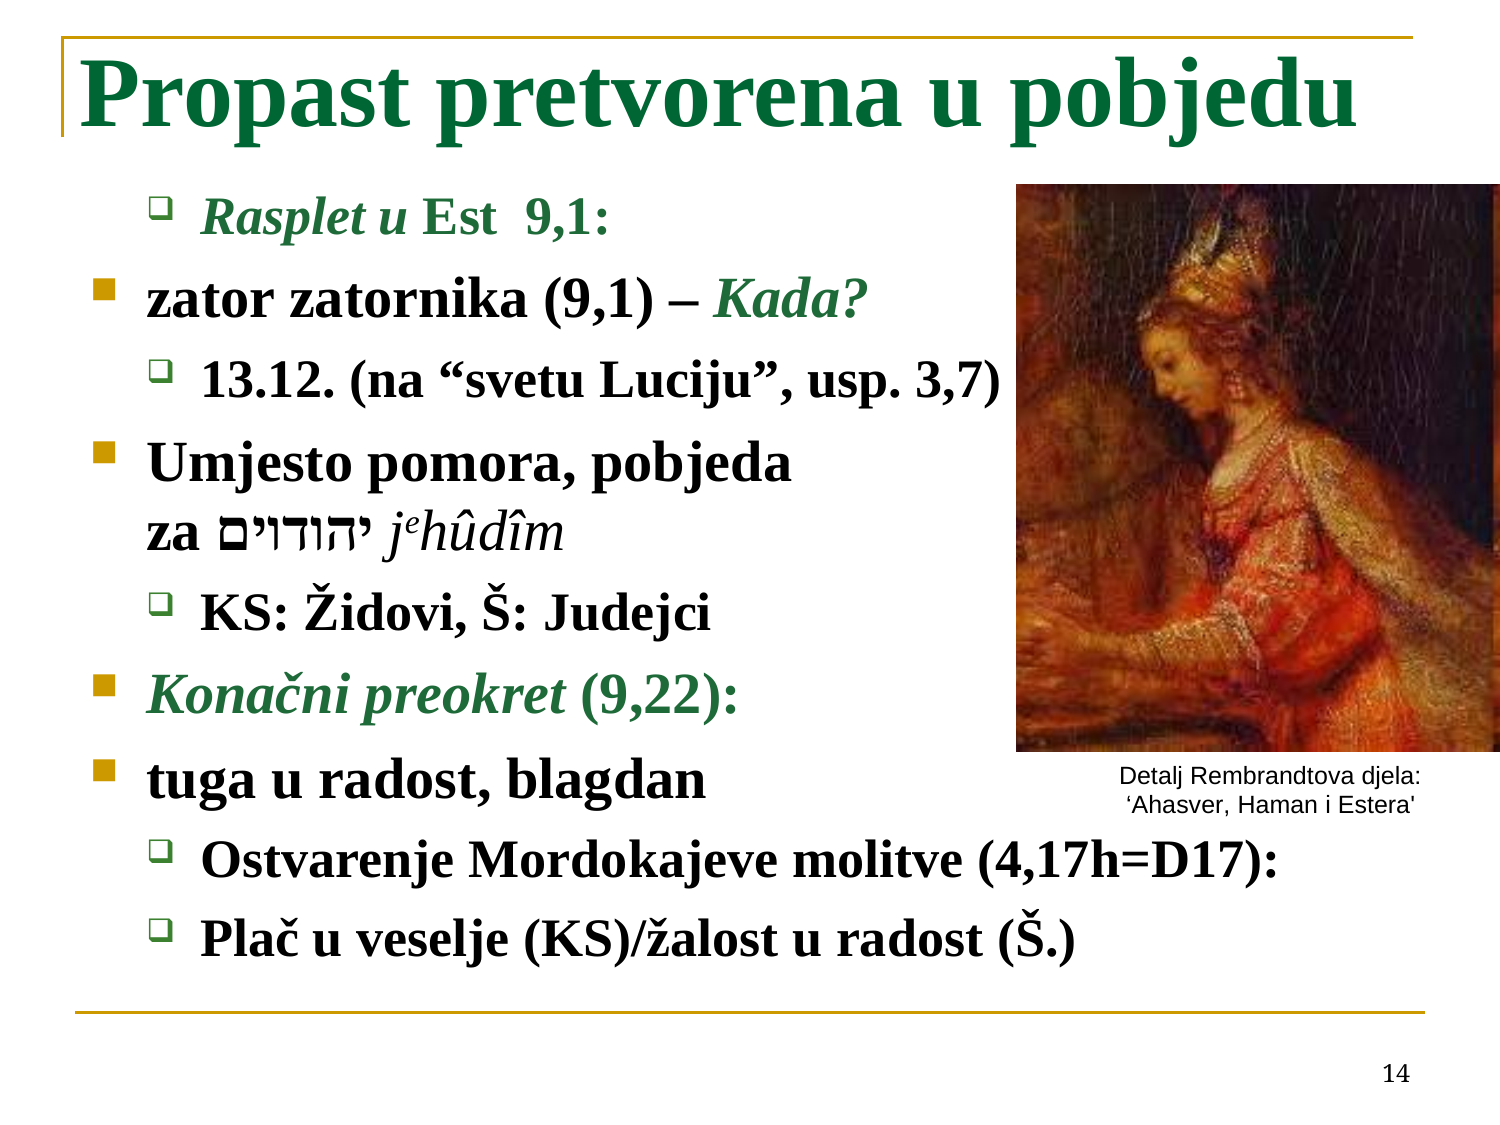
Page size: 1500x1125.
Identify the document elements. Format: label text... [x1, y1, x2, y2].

text_box <number> [1074, 1024, 1426, 1100]
list Rasplet u Est 9,1: zator zatornika (9,1) – Kada? 13.12. (na “svetu Luciju”, usp. 3,7) Umjesto pomora, pobjeda za יהודוים jehûdîm KS: Židovi, Š: Judejci Konačni preokret (9,22): tuga u radost, blagdan Ostvarenje Mordokajeve molitve (4,17h=D17): Plač u veselje (KS)/žalost u radost (Š.) [75, 172, 1436, 1012]
title Propast pretvorena u pobjedu [64, 19, 1415, 207]
text_box Detalj Rembrandtova djela: ‘Ahasver, Haman i Estera' [1104, 751, 1459, 827]
picture [1016, 184, 1500, 752]
